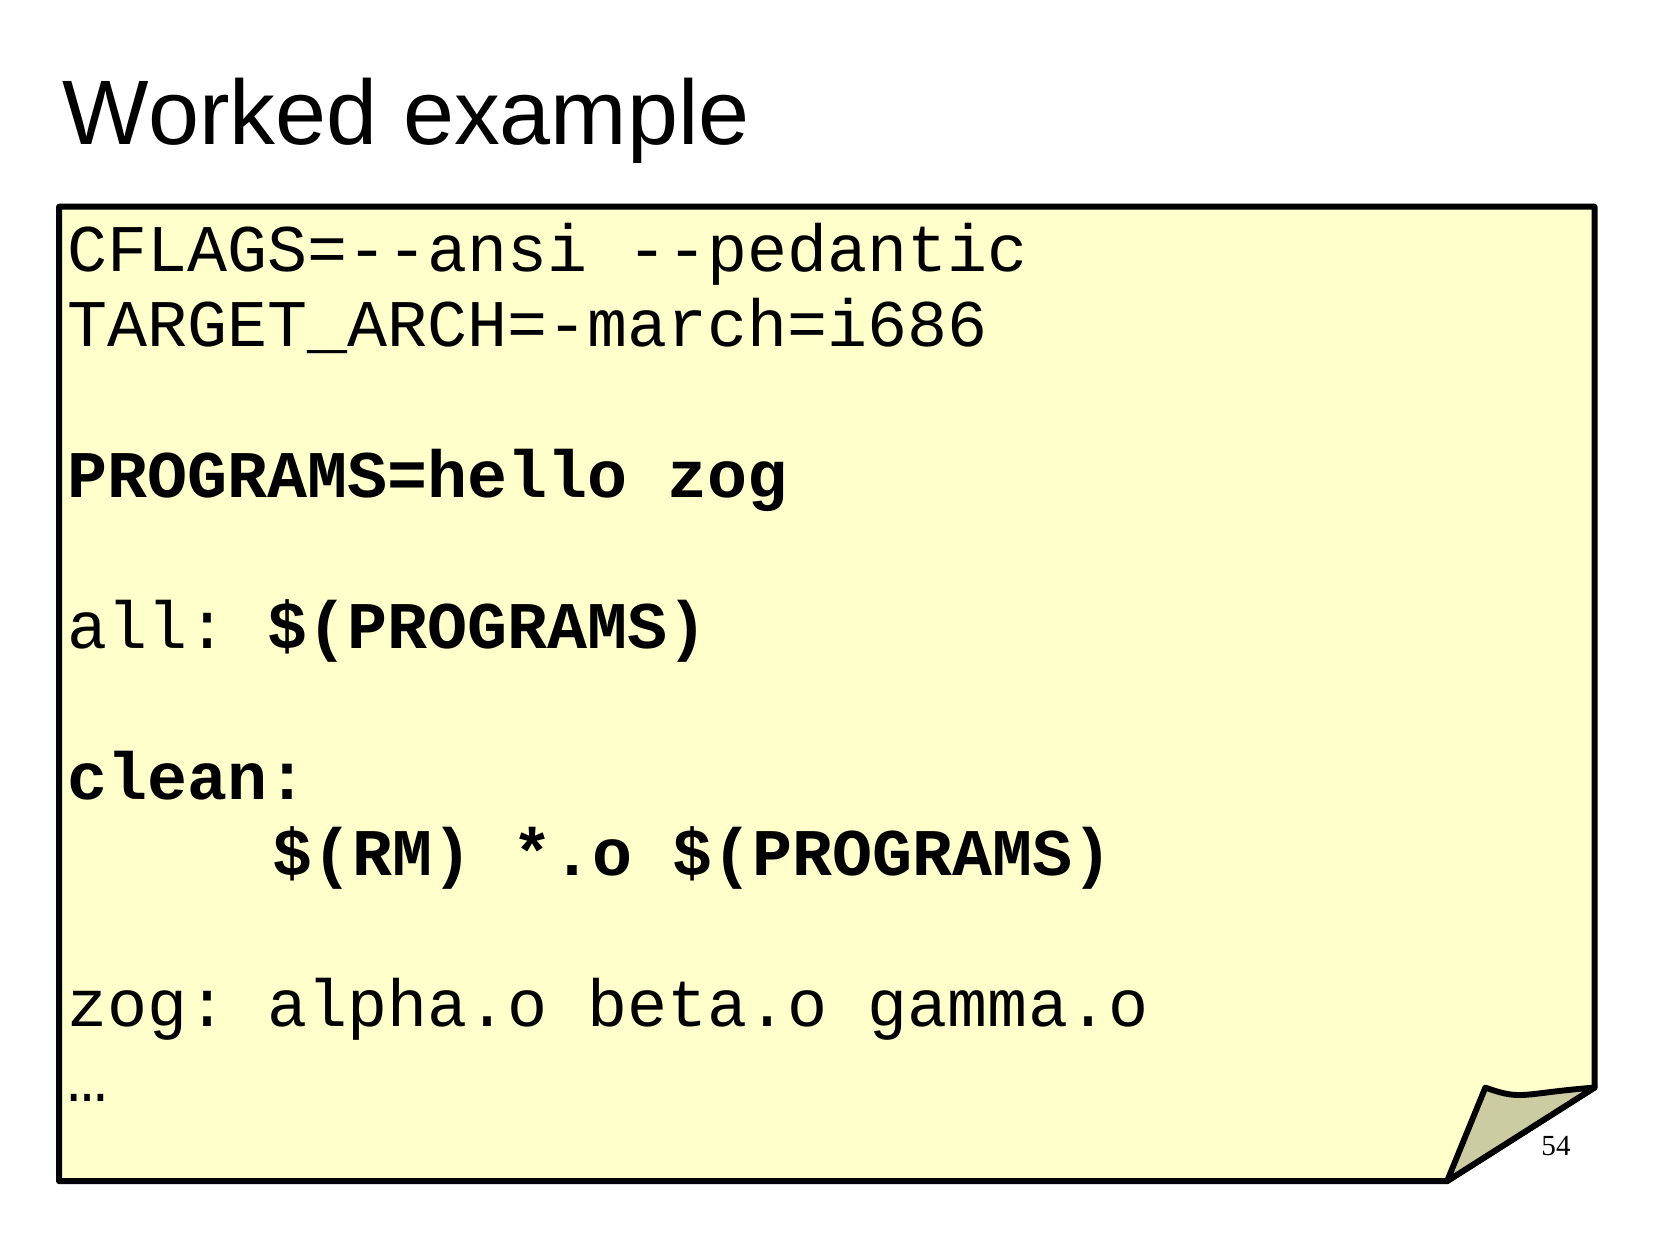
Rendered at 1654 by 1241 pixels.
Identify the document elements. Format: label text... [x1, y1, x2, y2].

text_box Worked example [59, 59, 754, 168]
text_box CFLAGS=--ansi --pedantic TARGET_ARCH=-march=i686 PROGRAMS=hello zog all: $(PROGRAMS) clean: $(RM) *.o $(PROGRAMS) zog: alpha.o beta.o gamma.o … [59, 206, 1595, 1182]
